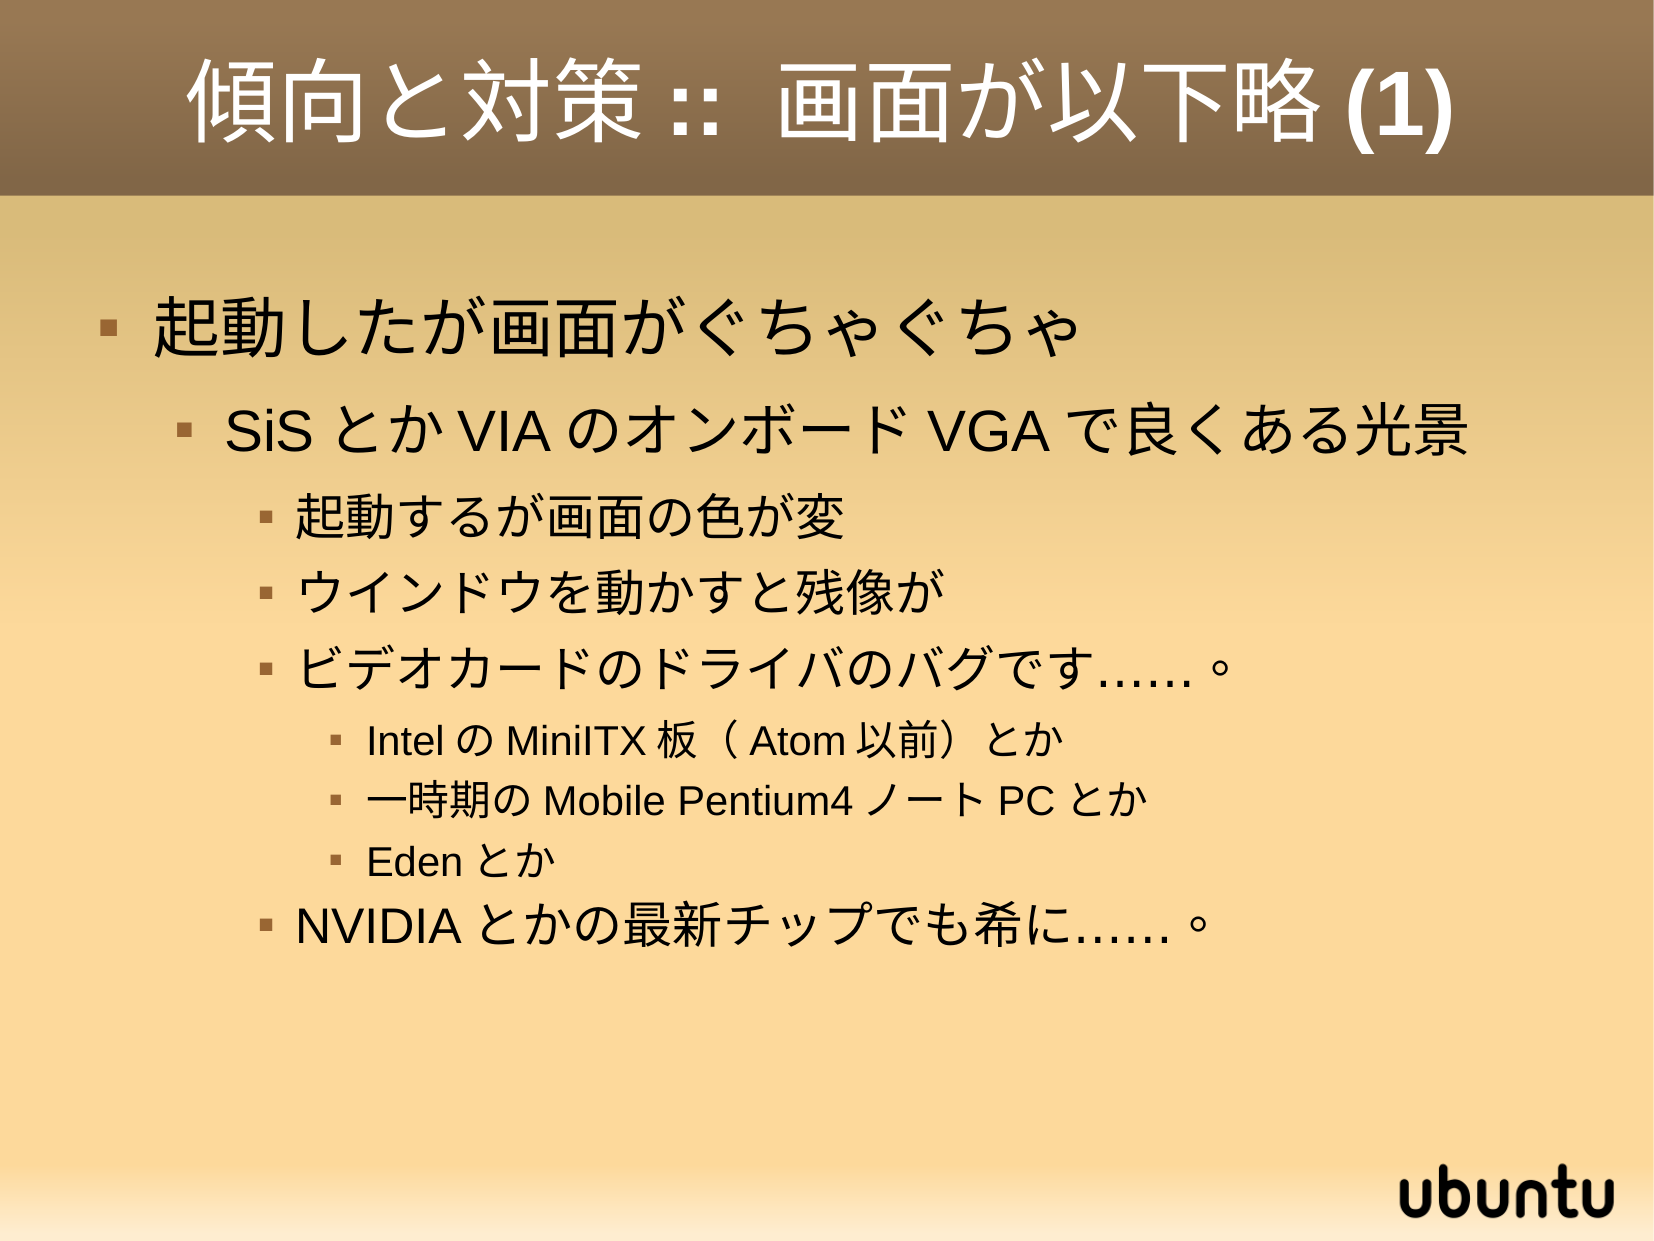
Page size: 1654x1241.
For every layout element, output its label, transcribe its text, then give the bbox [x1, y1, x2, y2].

title 傾向と対策:: 画面が以下略(1) [76, 0, 1565, 208]
picture [0, 0, 1654, 1241]
list 起動したが画面がぐちゃぐちゃ SiSとかVIAのオンボードVGAで良くある光景 起動するが画面の色が変 ウインドウを動かすと残像が ビデオカードのドライバのバグです……。 IntelのMiniITX板（Atom以前）とか 一時期のMobile Pentium4ノートPCとか Edenとか NVIDIAとかの最新チップでも希に……。 [82, 290, 1571, 1109]
